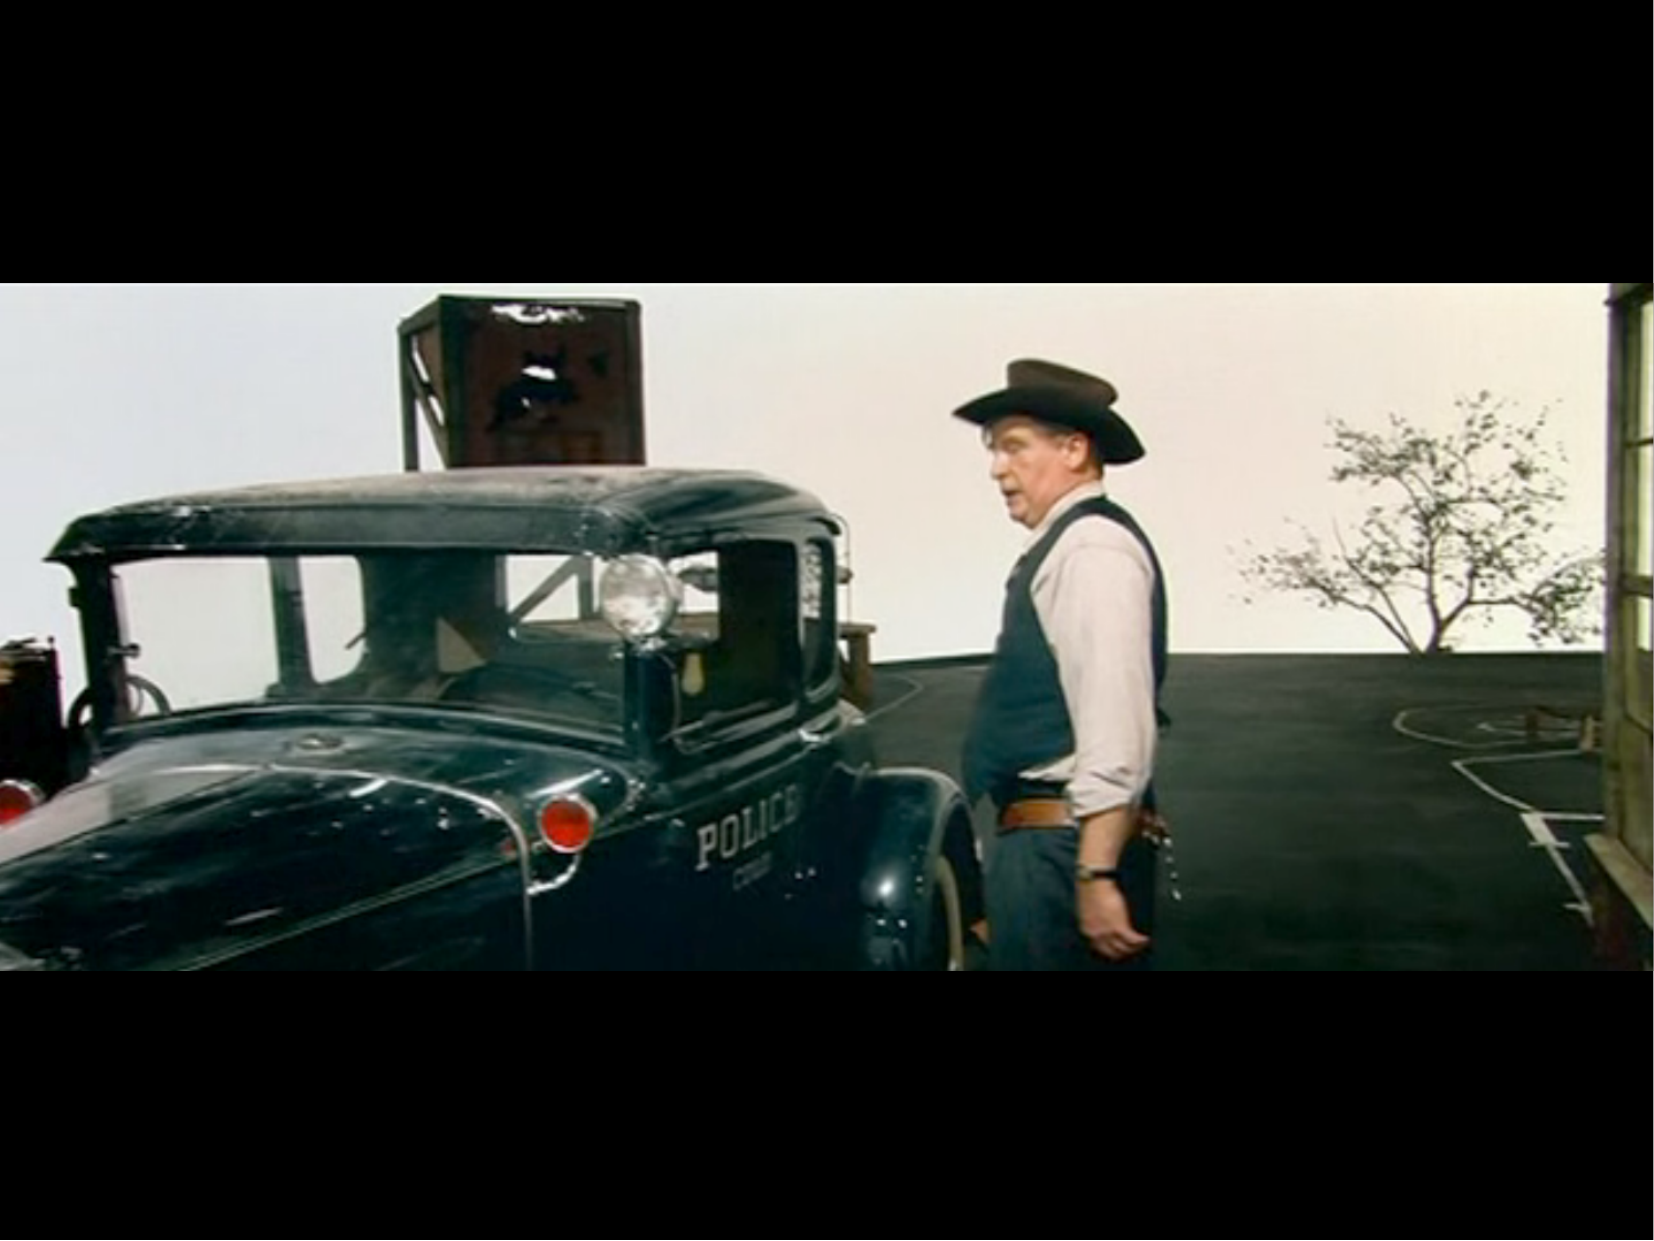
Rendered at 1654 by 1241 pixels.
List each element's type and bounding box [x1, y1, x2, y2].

picture [0, 283, 1654, 971]
